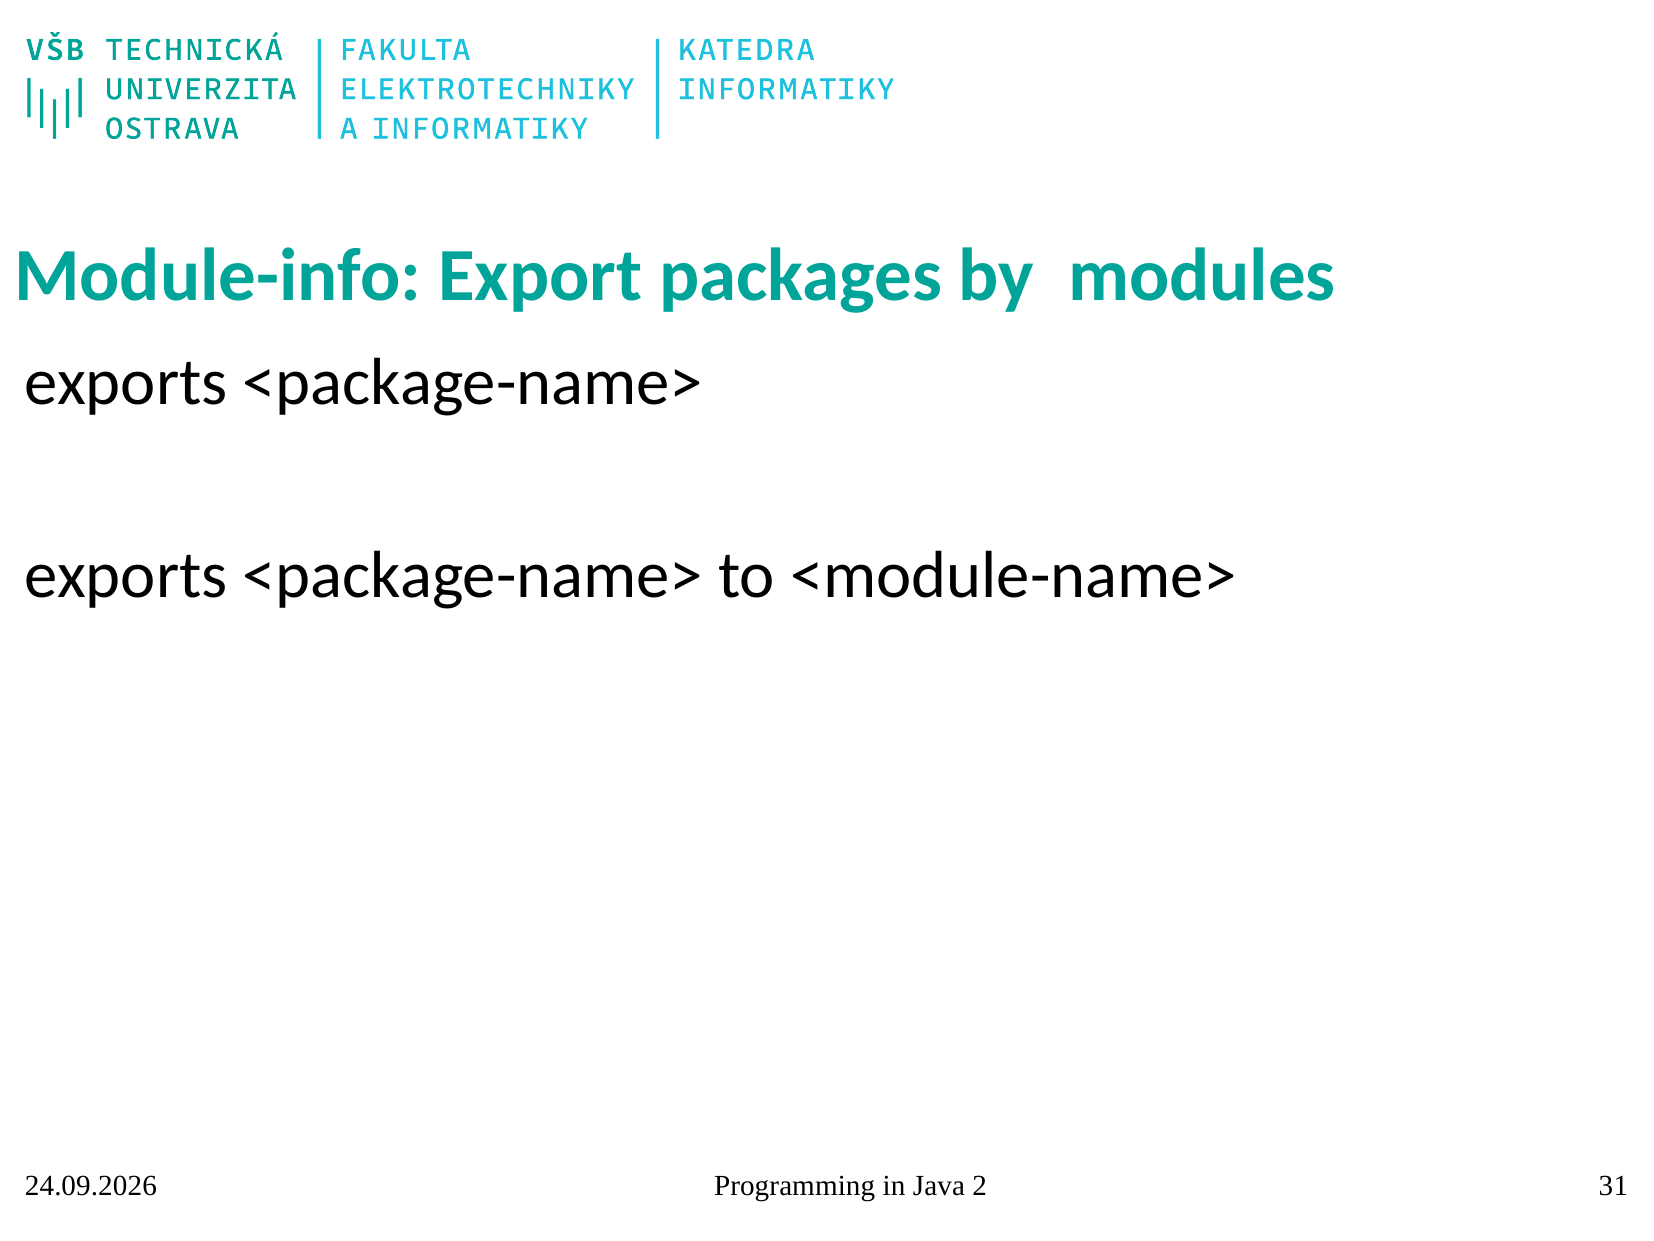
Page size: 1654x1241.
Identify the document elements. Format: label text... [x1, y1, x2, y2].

picture [26, 31, 894, 139]
list exports <package-name> exports <package-name> to <module-name> [24, 354, 1629, 1146]
title Module-info: Export packages by modules [14, 165, 1619, 319]
